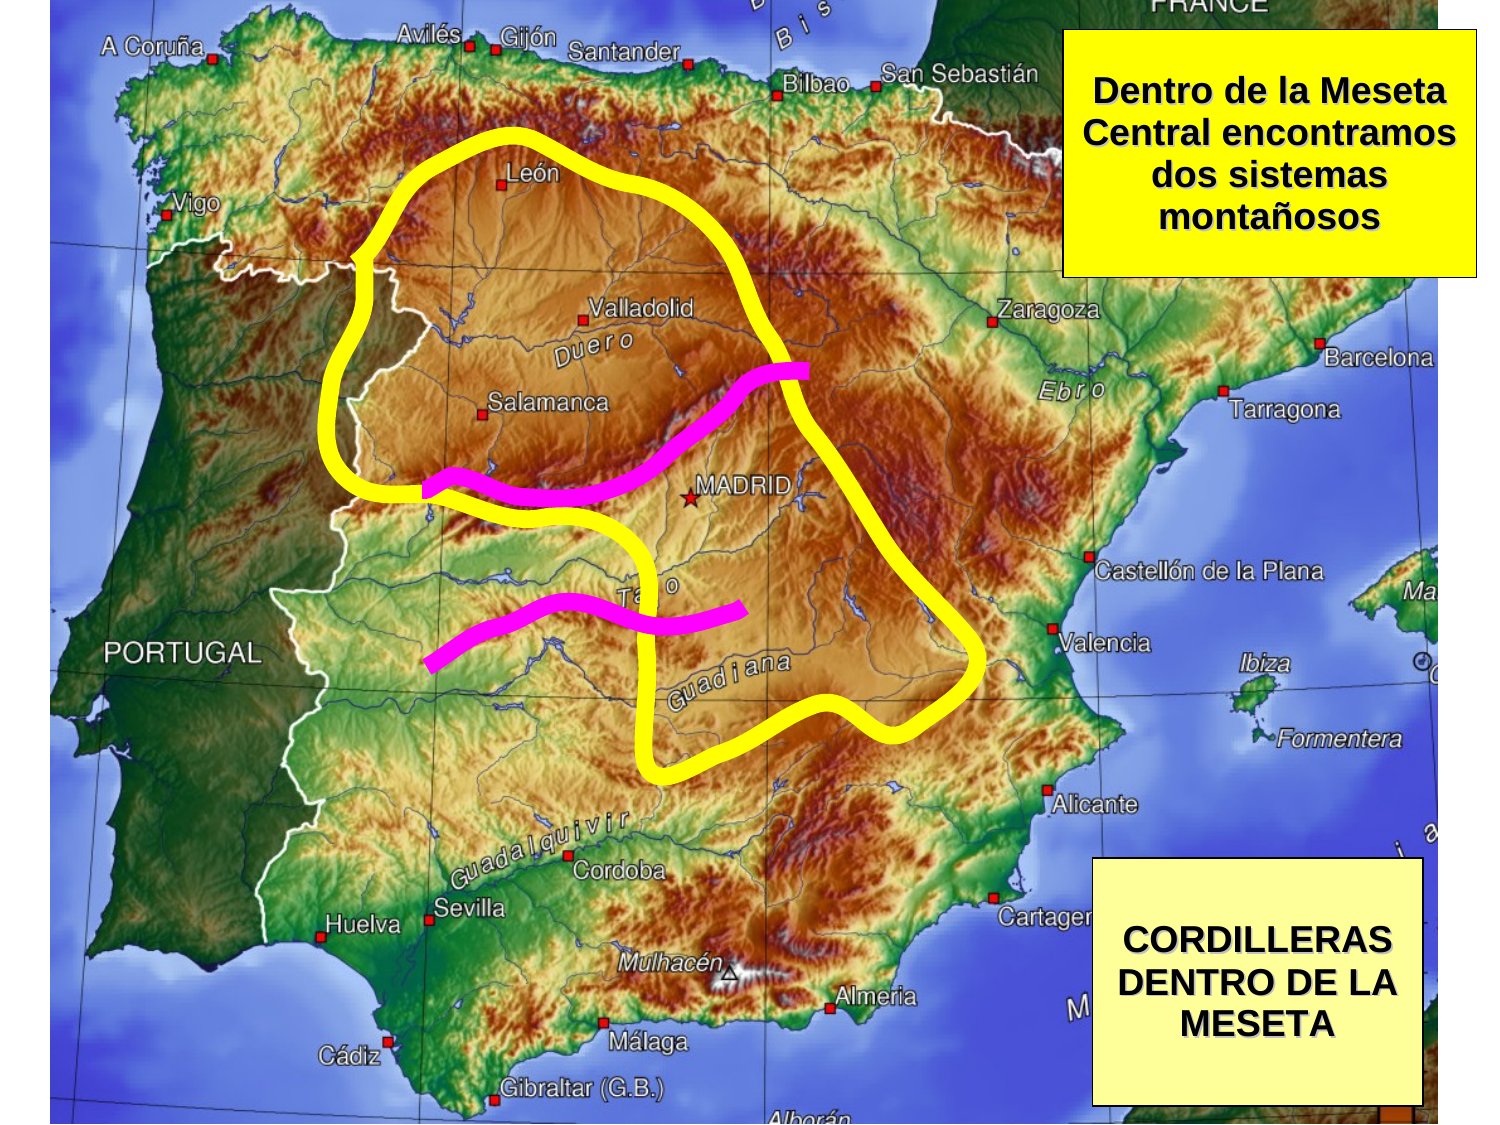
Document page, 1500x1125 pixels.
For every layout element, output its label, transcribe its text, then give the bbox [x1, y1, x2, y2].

text_box CORDILLERAS DENTRO DE LA MESETA [1092, 857, 1424, 1106]
picture [50, 0, 1438, 1124]
text_box Dentro de la Meseta Central encontramos dos sistemas montañosos [1062, 29, 1477, 278]
